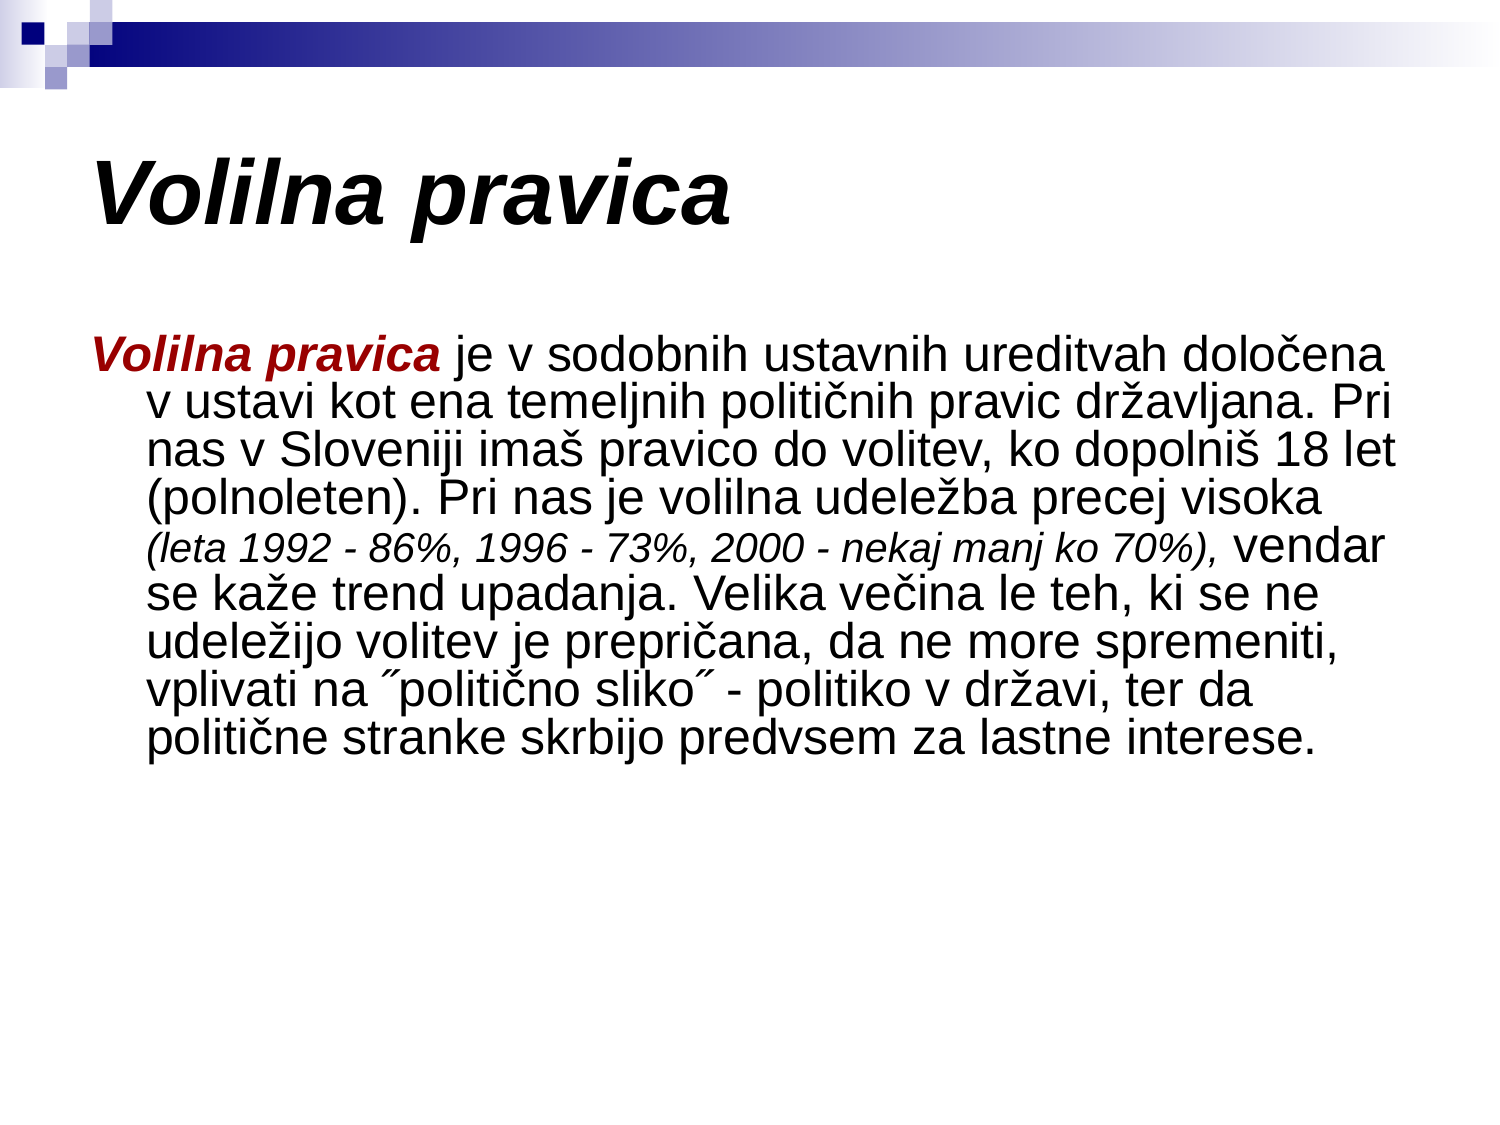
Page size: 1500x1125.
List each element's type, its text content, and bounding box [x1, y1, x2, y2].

title Volilna pravica [75, 75, 1425, 300]
list Volilna pravica je v sodobnih ustavnih ureditvah določena v ustavi kot ena temeljnih političnih pravic državljana. Pri nas v Sloveniji imaš pravico do volitev, ko dopolniš 18 let (polnoleten). Pri nas je volilna udeležba precej visoka (leta 1992 - 86%, 1996 - 73%, 2000 - nekaj manj ko 70%), vendar se kaže trend upadanja. Velika večina le teh, ki se ne udeležijo volitev je prepričana, da ne more spremeniti, vplivati na ˝politično sliko˝ - politiko v državi, ter da politične stranke skrbijo predvsem za lastne interese. [75, 324, 1425, 963]
